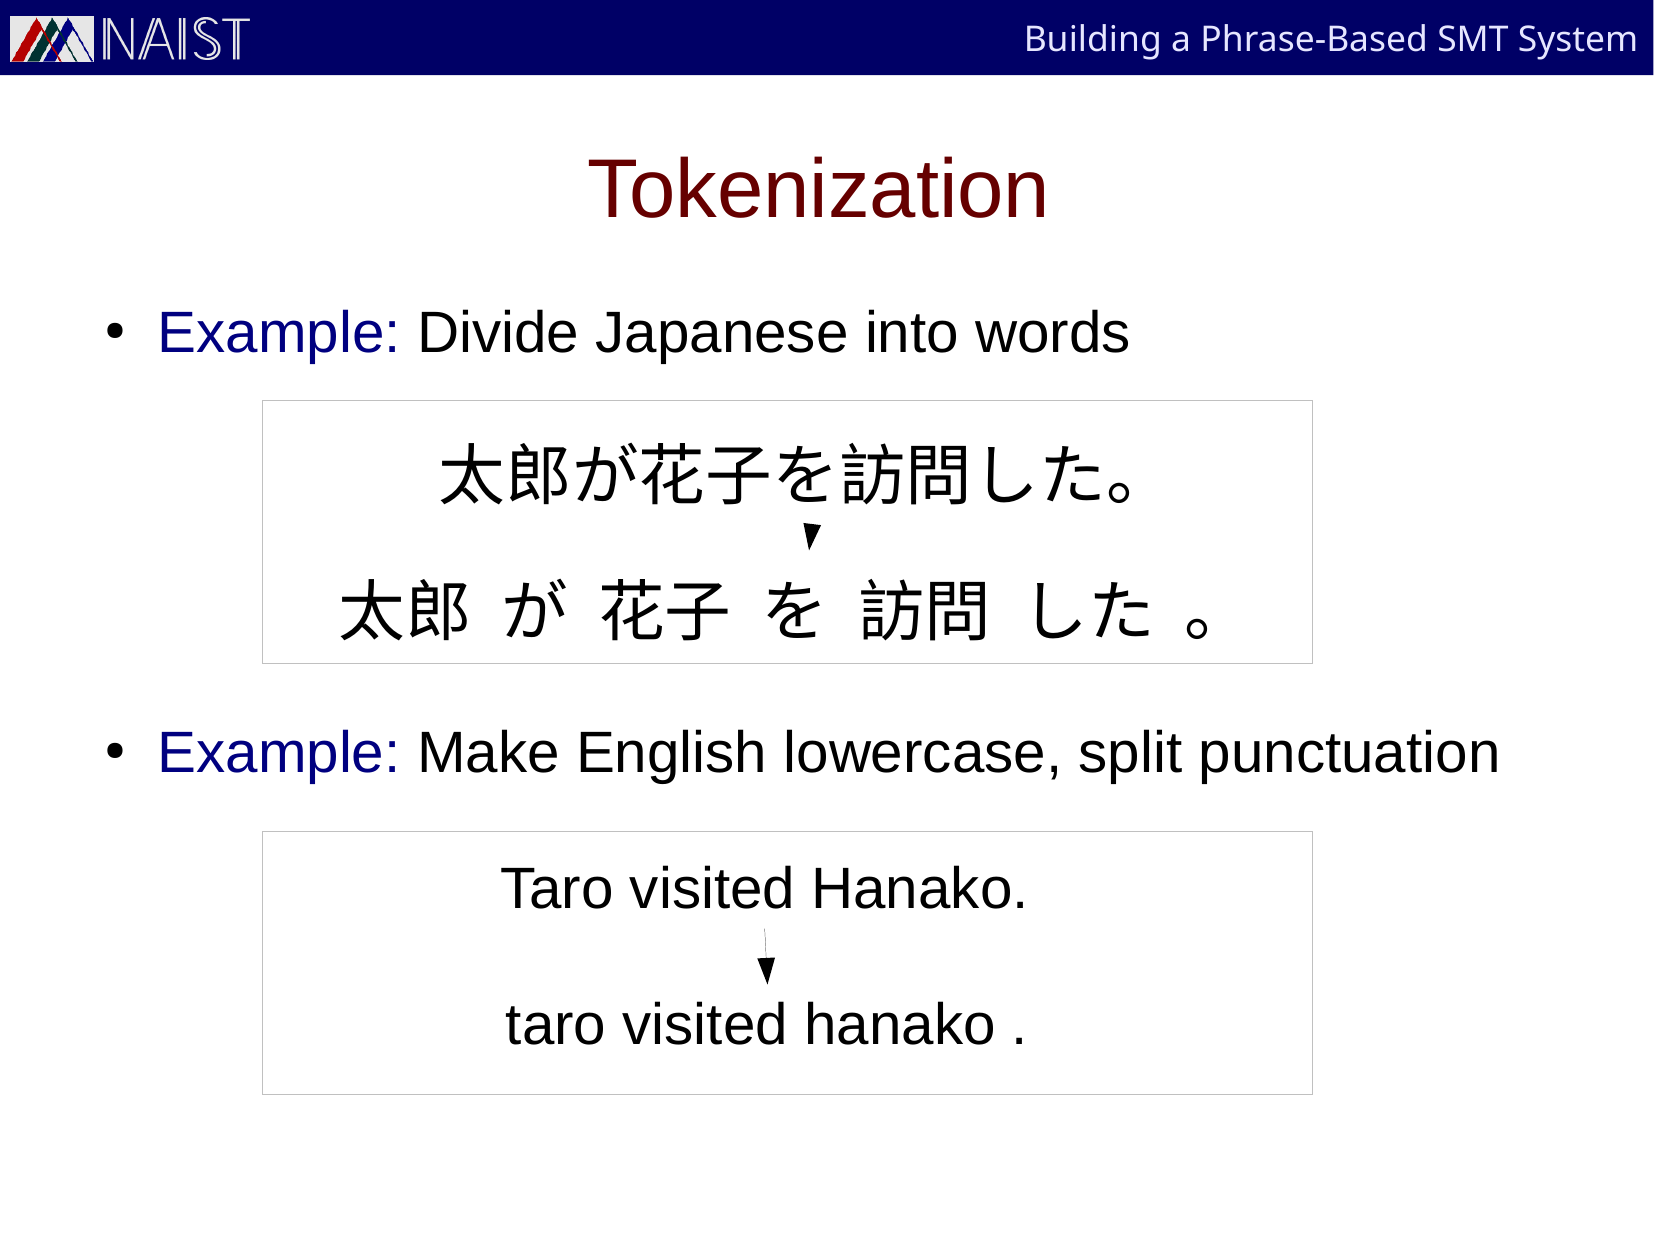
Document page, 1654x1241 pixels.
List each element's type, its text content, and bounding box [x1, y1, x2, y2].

title Tokenization [75, 92, 1564, 285]
list Example: Make English lowercase, split punctuation [86, 719, 1576, 785]
list Example: Divide Japanese into words [86, 300, 1576, 366]
text_box 太郎 が 花子 を 訪問 した 。 [323, 550, 1295, 644]
text_box Taro visited Hanako. [485, 848, 1045, 929]
picture [102, 17, 251, 60]
text_box taro visited hanako . [491, 984, 1044, 1065]
text_box 太郎が花子を訪問した。 [424, 414, 1201, 508]
picture [10, 16, 94, 62]
